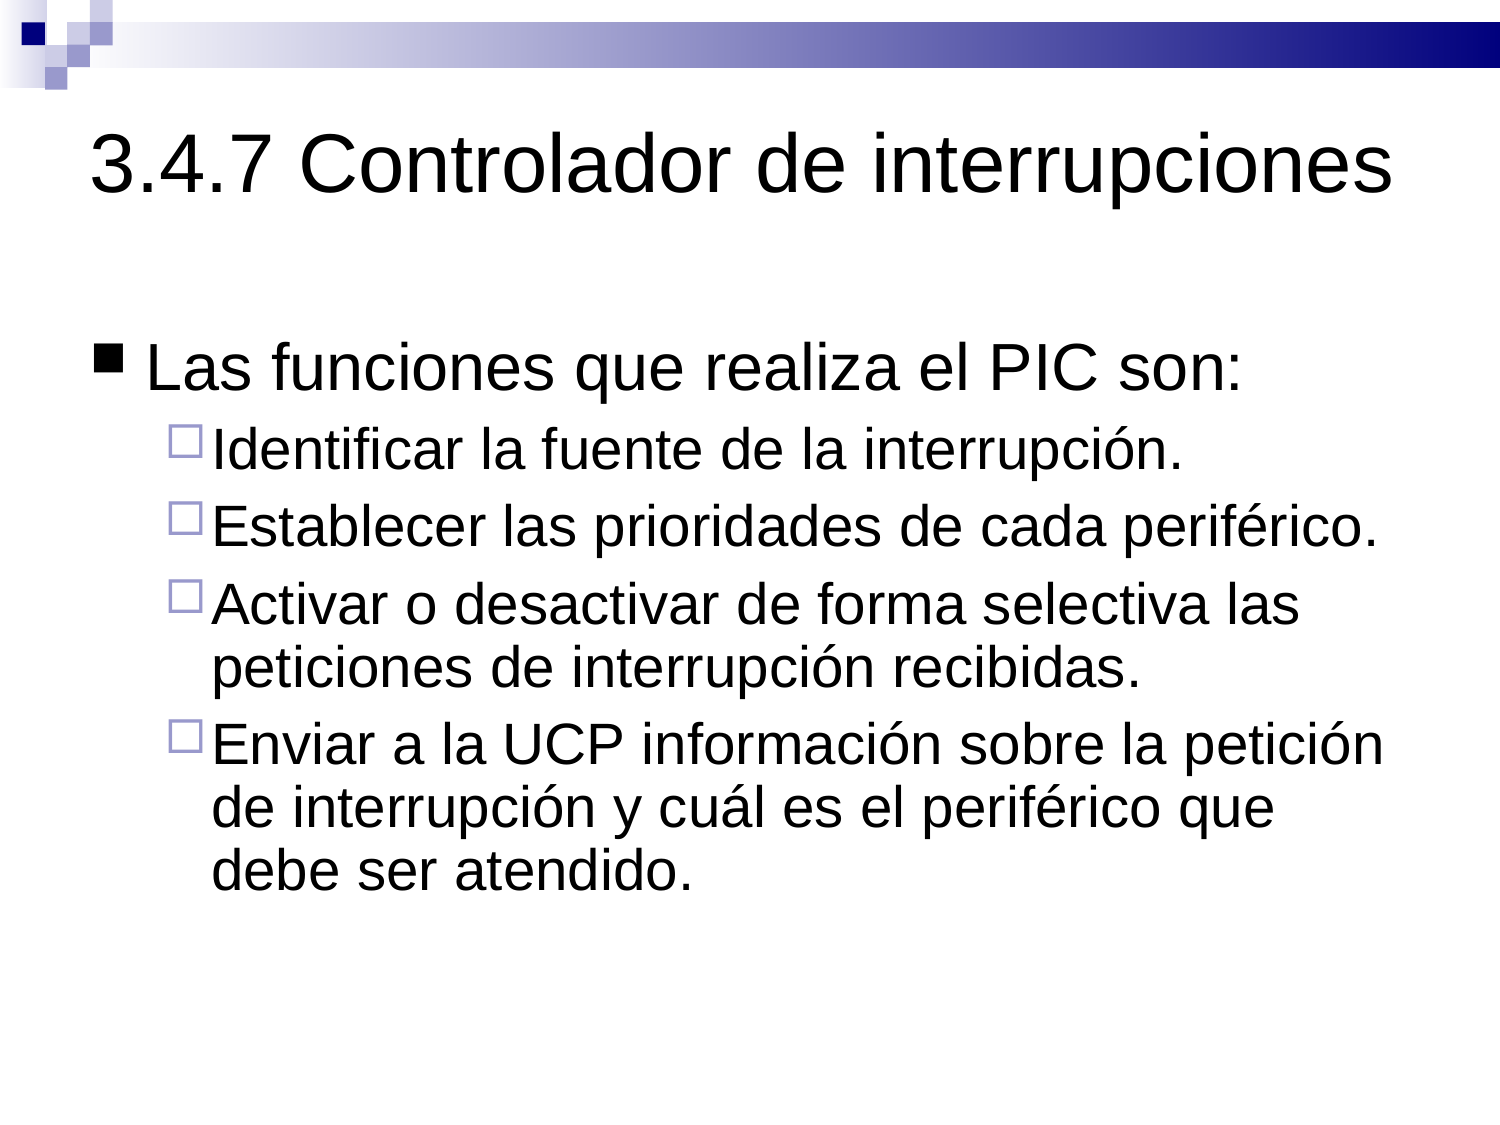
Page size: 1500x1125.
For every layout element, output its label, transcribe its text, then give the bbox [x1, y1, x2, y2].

title 3.4.7 Controlador de interrupciones [75, 74, 1426, 244]
list Las funciones que realiza el PIC son: Identificar la fuente de la interrupción. Establecer las prioridades de cada periférico. Activar o desactivar de forma selectiva las peticiones de interrupción recibidas. Enviar a la UCP información sobre la petición de interrupción y cuál es el periférico que debe ser atendido. [75, 324, 1426, 963]
